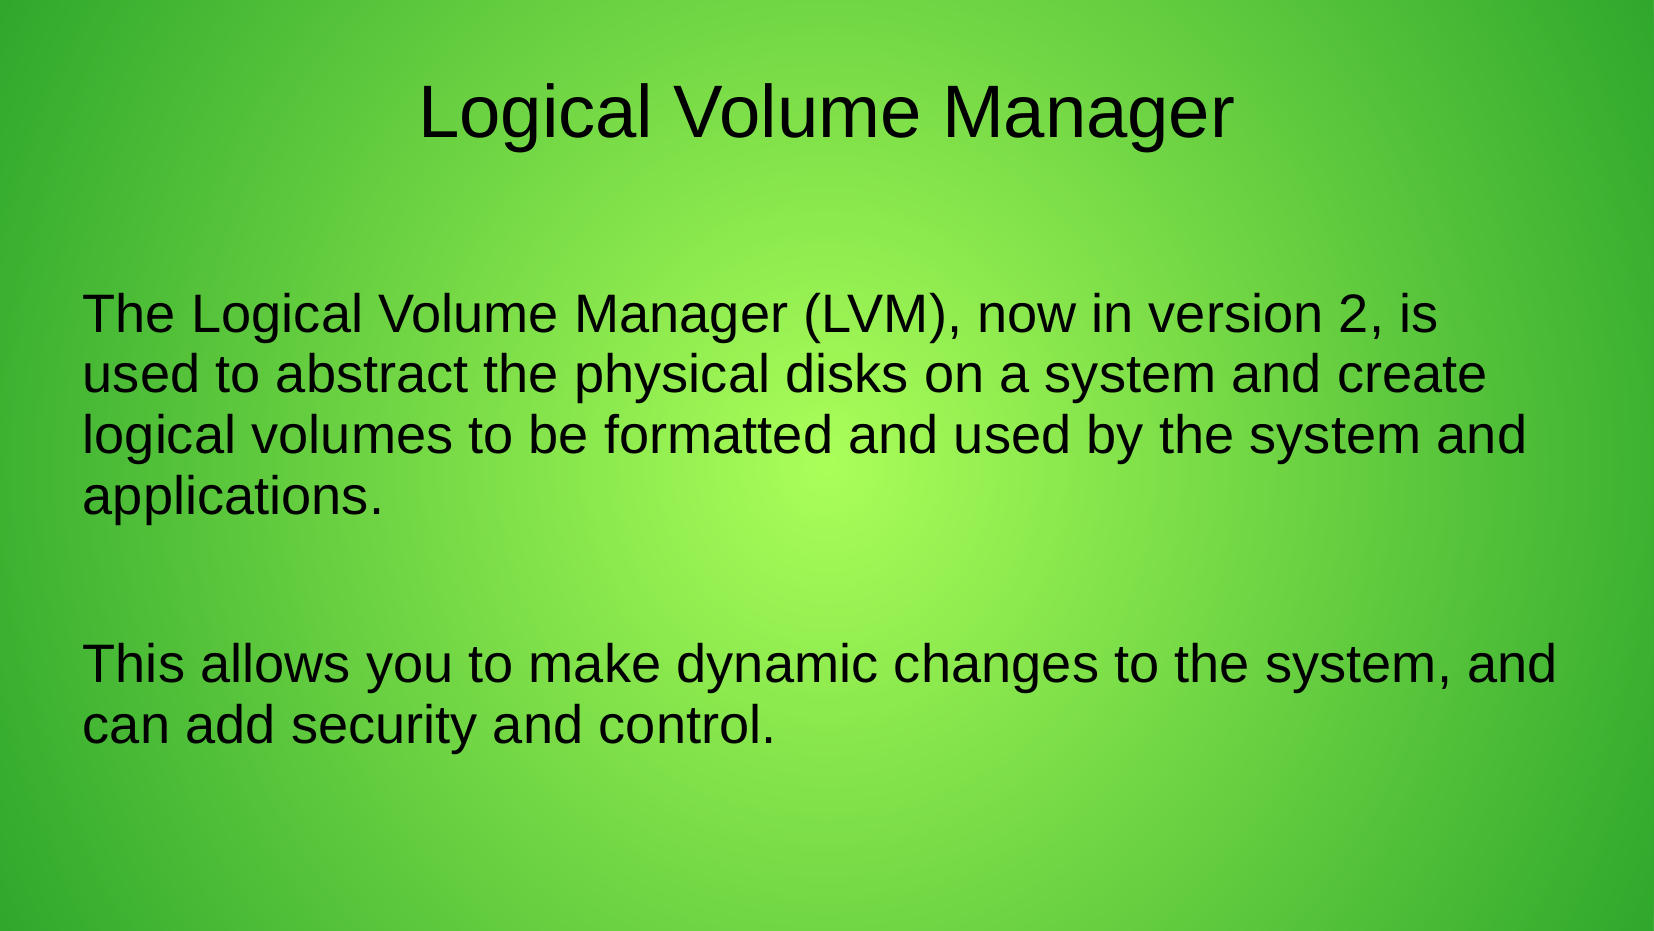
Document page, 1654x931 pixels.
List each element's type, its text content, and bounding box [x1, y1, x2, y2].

list The Logical Volume Manager (LVM), now in version 2, is used to abstract the physical disks on a system and create logical volumes to be formatted and used by the system and applications. This allows you to make dynamic changes to the system, and can add security and control. [82, 283, 1571, 764]
title Logical Volume Manager [82, 35, 1571, 189]
